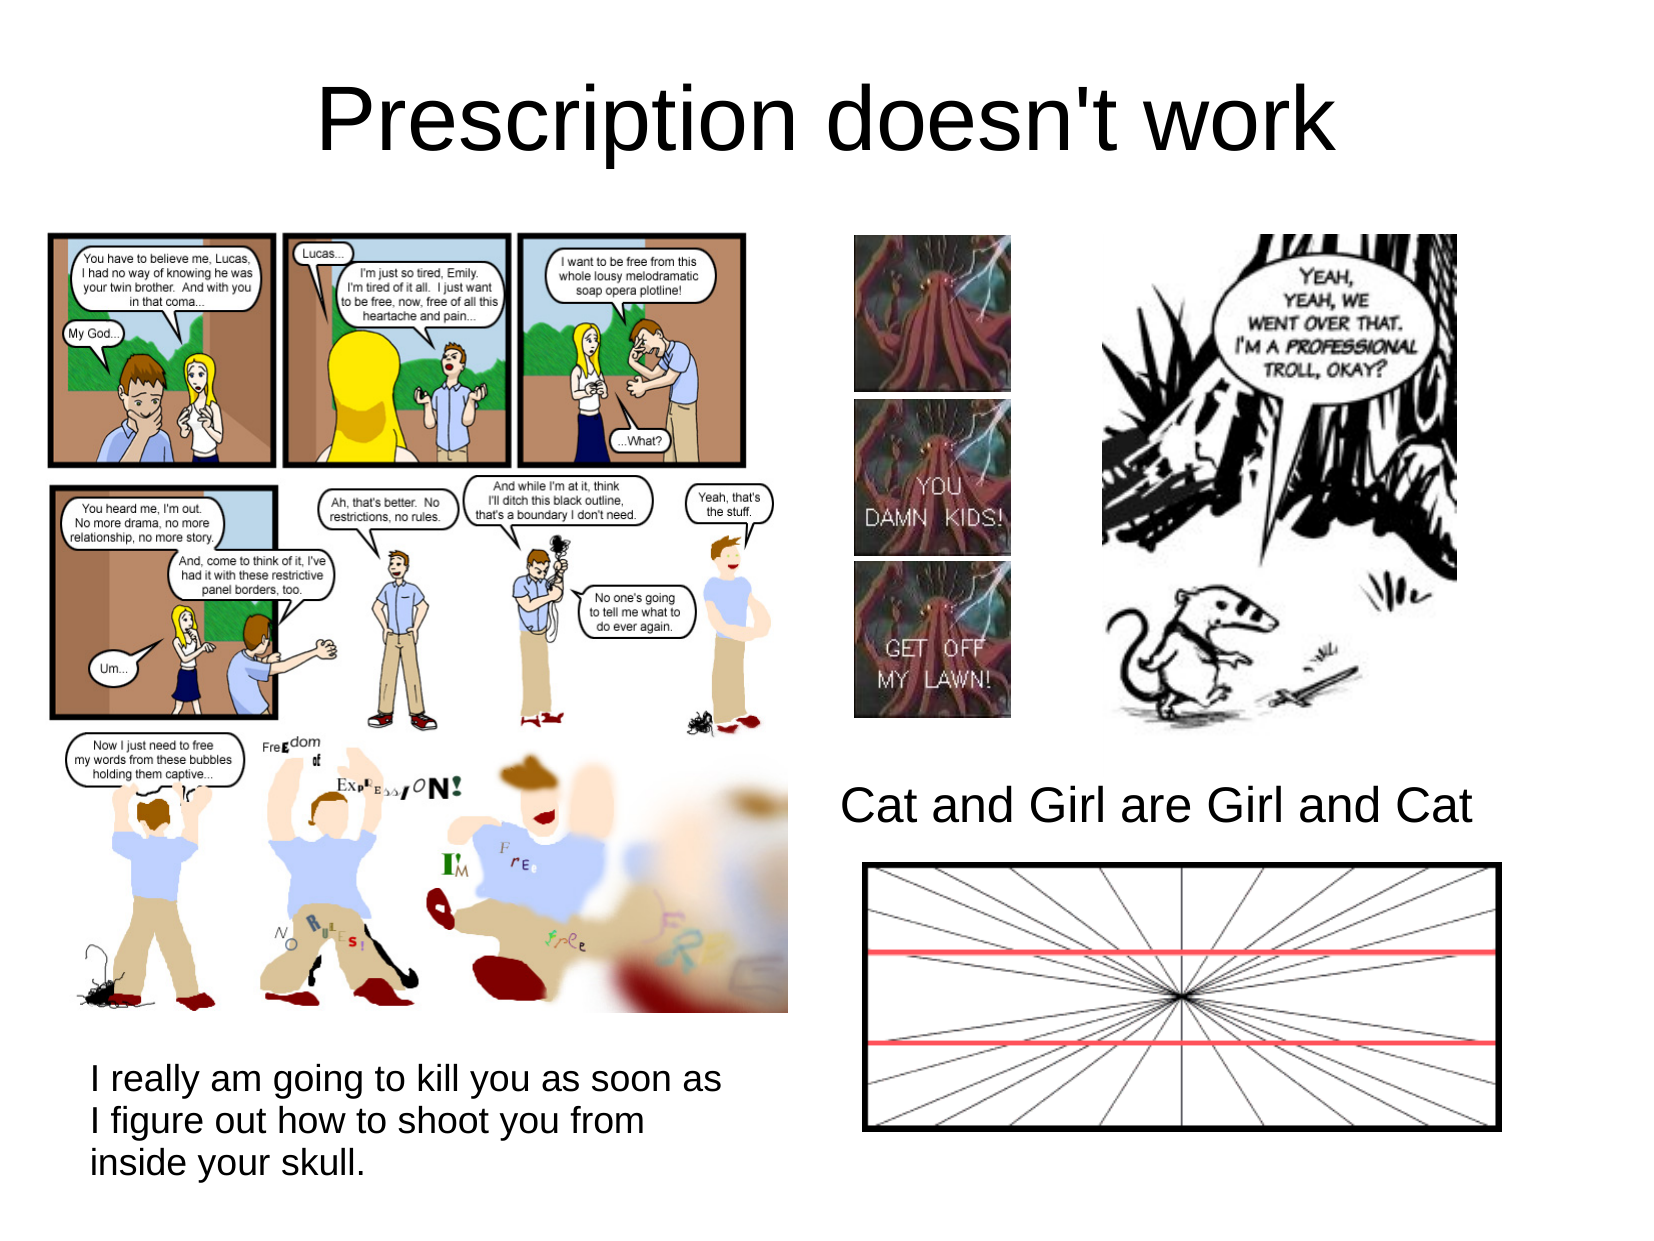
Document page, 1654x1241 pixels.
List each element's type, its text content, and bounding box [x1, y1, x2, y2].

text_box Cat and Girl are Girl and Cat [825, 769, 1493, 841]
text_box I really am going to kill you as soon as I figure out how to shoot you from inside your skull. [75, 1050, 739, 1191]
picture [1102, 234, 1457, 777]
picture [854, 235, 1011, 392]
picture [854, 399, 1011, 556]
picture [37, 224, 788, 1013]
picture [862, 862, 1502, 1132]
title Prescription doesn't work [82, 49, 1571, 188]
picture [854, 561, 1011, 718]
